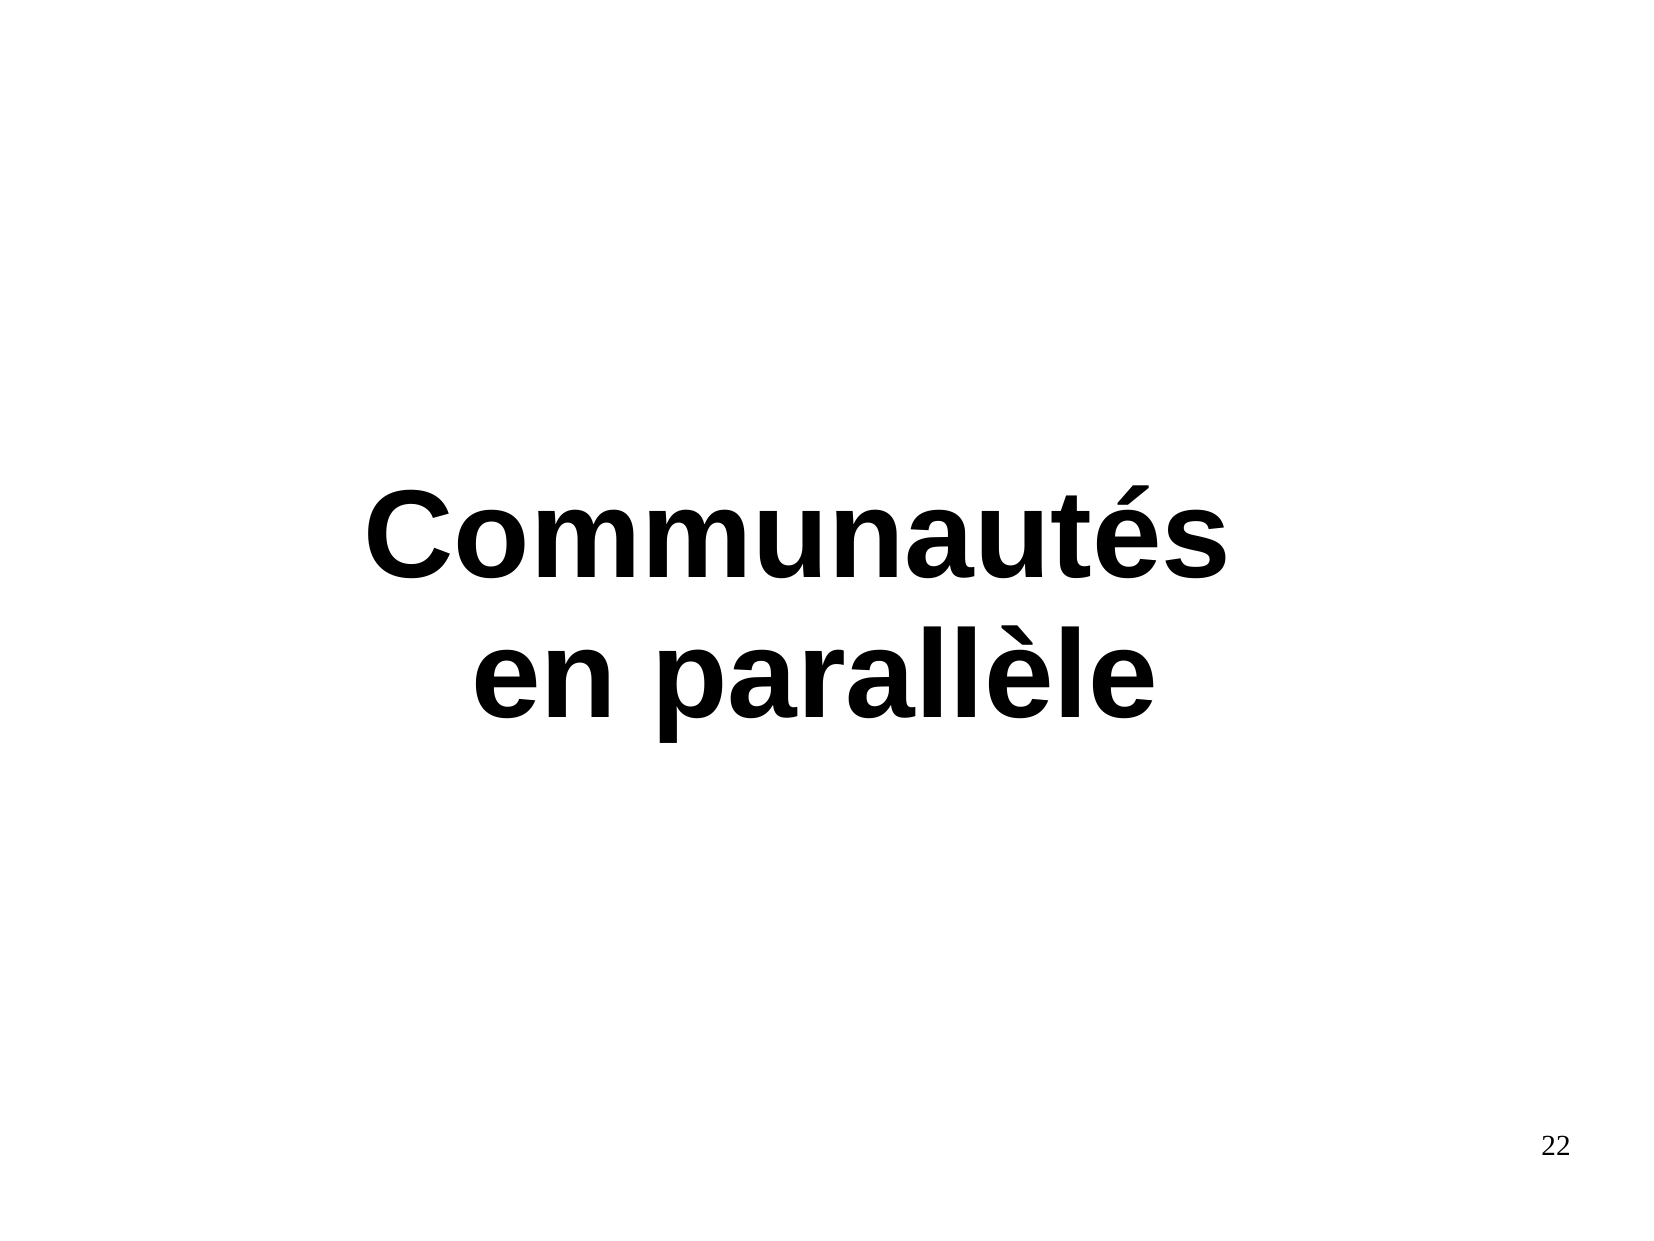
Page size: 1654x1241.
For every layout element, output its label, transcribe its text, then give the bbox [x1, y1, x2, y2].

title Communautés en parallèle [70, 464, 1560, 745]
